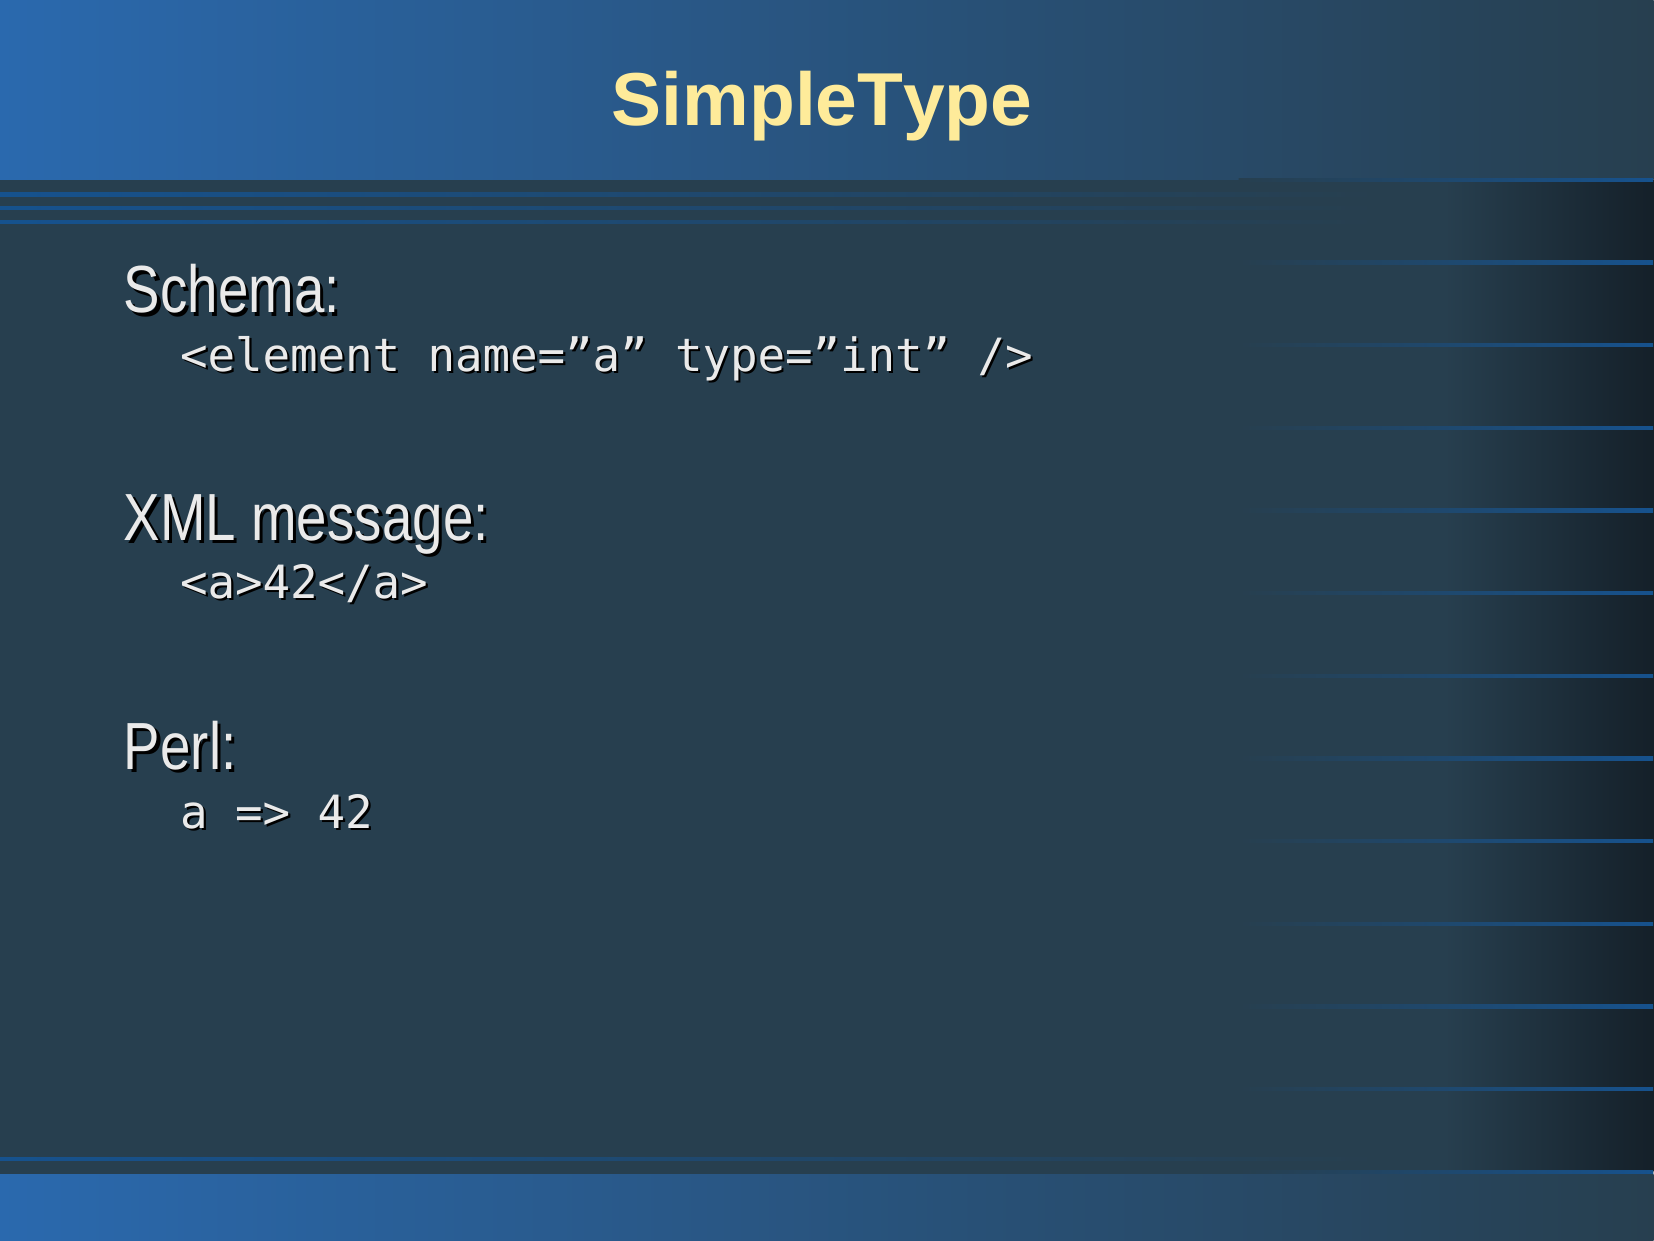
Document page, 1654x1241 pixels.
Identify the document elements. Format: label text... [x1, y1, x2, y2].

title SimpleType [91, 34, 1553, 158]
list Schema: <element name=”a” type=”int” /> XML message: <a>42</a> Perl: a => 42 [124, 248, 1530, 1129]
